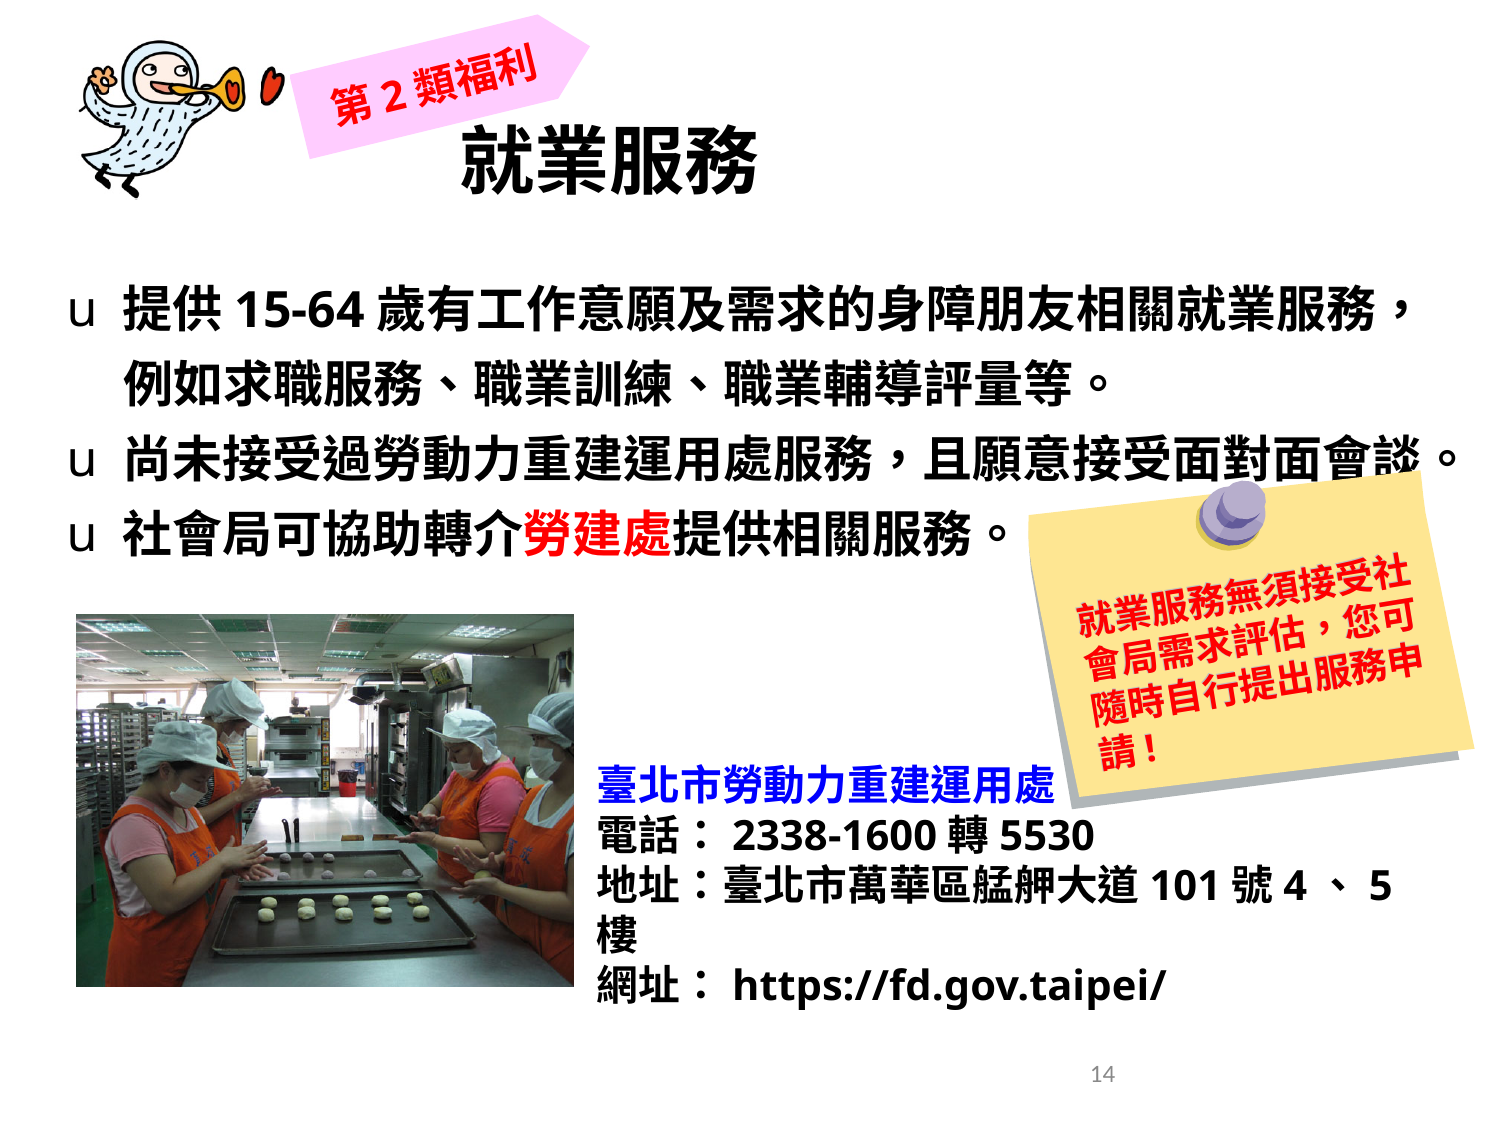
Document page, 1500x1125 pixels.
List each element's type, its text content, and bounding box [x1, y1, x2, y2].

text_box 提供15-64歲有工作意願及需求的身障朋友相關就業服務， 例如求職服務、職業訓練、職業輔導評量等。 尚未接受過勞動力重建運用處服務，且願意接受面對面會談。 社會局可協助轉介勞建處提供相關服務。 [52, 255, 1477, 570]
text_box 就業服務無須接受社會局需求評估，您可隨時自行提出服務申請! [1057, 534, 1454, 787]
text_box 臺北市勞動力重建運用處 電話：2338-1600轉5530 地址：臺北市萬華區艋舺大道101號4、5樓 網址：https://fd.gov.taipei/ [582, 751, 1454, 1024]
picture [76, 614, 574, 987]
text_box 14 [1074, 1042, 1426, 1103]
title 就業服務 [444, 81, 894, 236]
picture [76, 35, 290, 200]
picture [1004, 438, 1498, 842]
text_box 第2類福利 [290, 14, 591, 160]
